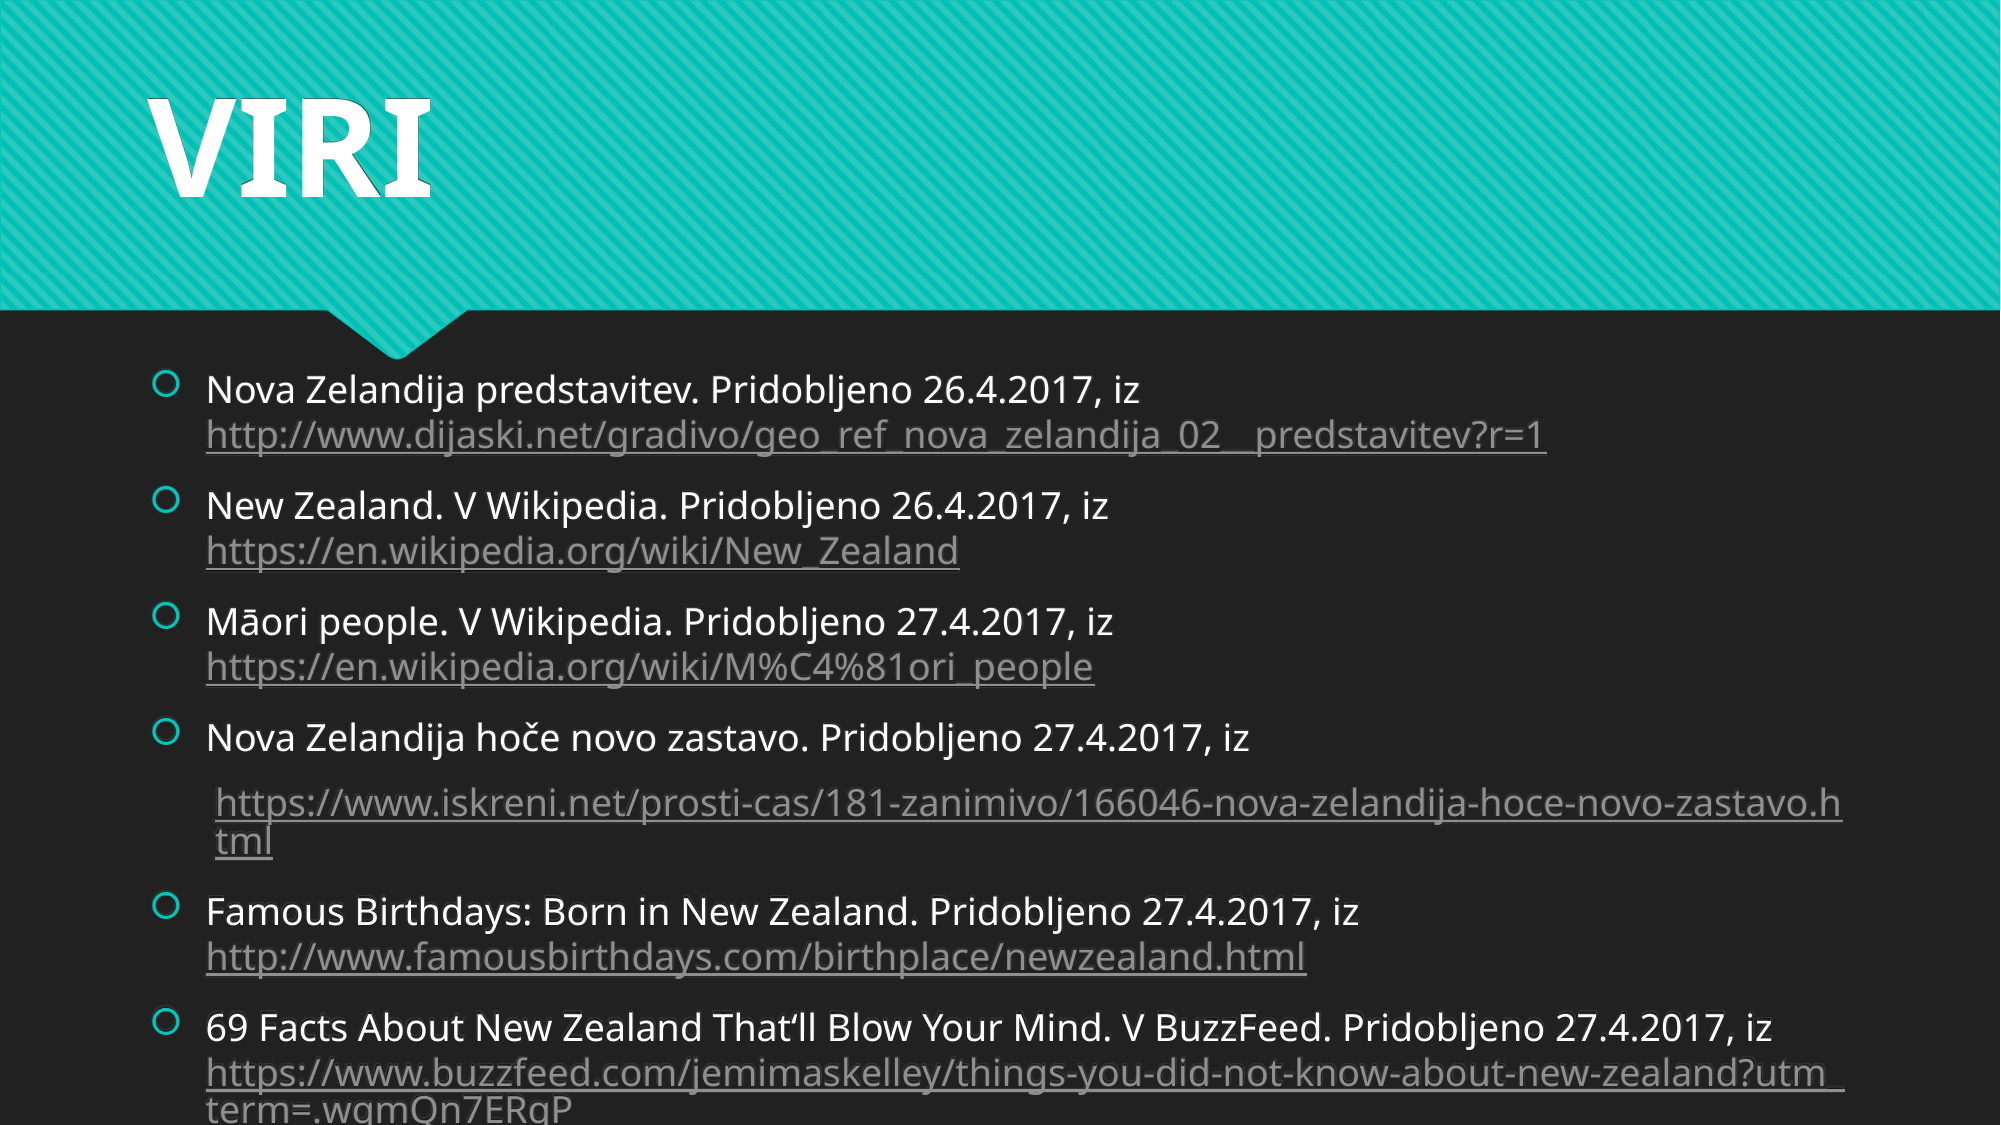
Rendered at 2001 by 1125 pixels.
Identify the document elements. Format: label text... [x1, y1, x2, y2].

picture [1, 1, 1999, 354]
title VIRI [132, 73, 1868, 233]
list Nova Zelandija predstavitev. Pridobljeno 26.4.2017, iz http://www.dijaski.net/gradivo/geo_ref_nova_zelandija_02__predstavitev?r=1 New Zealand. V Wikipedia. Pridobljeno 26.4.2017, iz https://en.wikipedia.org/wiki/New_Zealand Māori people. V Wikipedia. Pridobljeno 27.4.2017, iz https://en.wikipedia.org/wiki/M%C4%81ori_people Nova Zelandija hoče novo zastavo. Pridobljeno 27.4.2017, iz https://www.iskreni.net/prosti-cas/181-zanimivo/166046-nova-zelandija-hoce-novo-zastavo.html Famous Birthdays: Born in New Zealand. Pridobljeno 27.4.2017, iz http://www.famousbirthdays.com/birthplace/newzealand.html 69 Facts About New Zealand That‘ll Blow Your Mind. V BuzzFeed. Pridobljeno 27.4.2017, iz https://www.buzzfeed.com/jemimaskelley/things-you-did-not-know-about-new-zealand?utm_term=.wqmQn7ERqP#.pxPQ06q72Z [134, 354, 1868, 1125]
